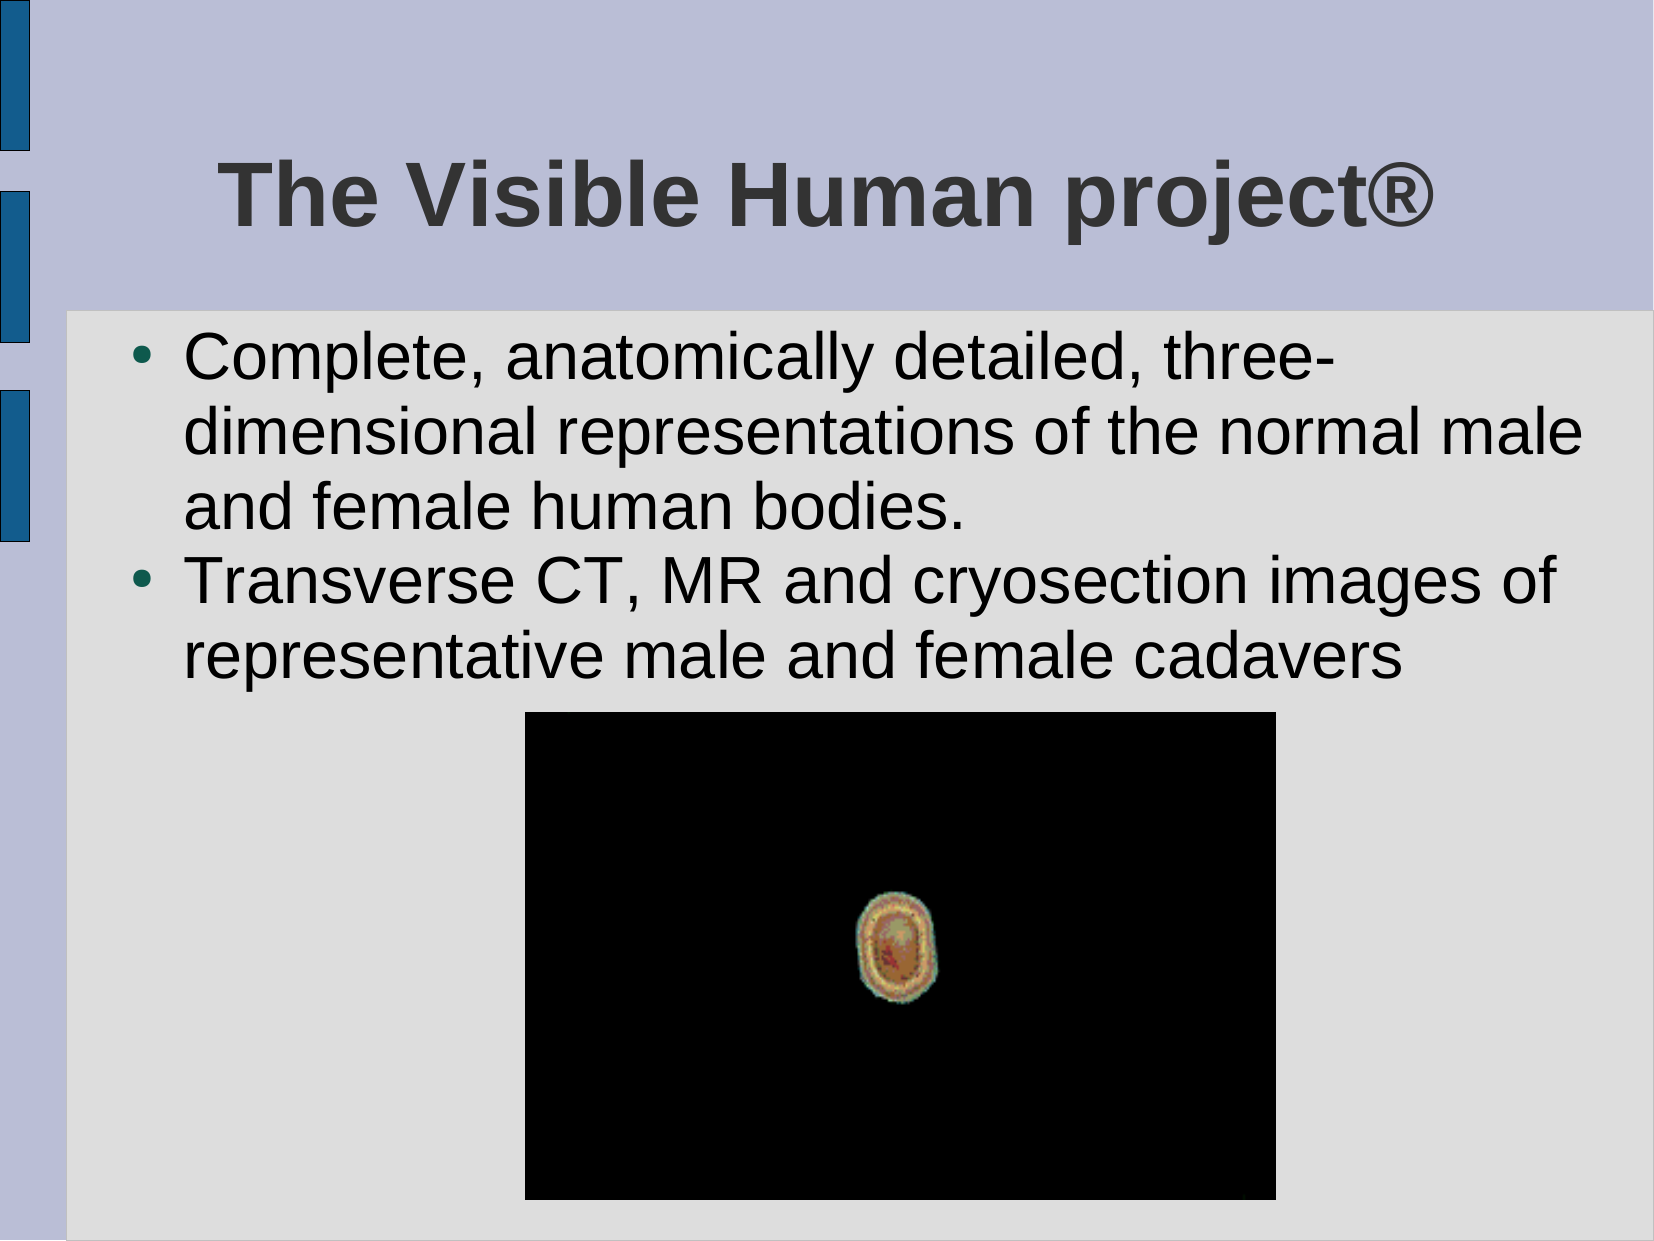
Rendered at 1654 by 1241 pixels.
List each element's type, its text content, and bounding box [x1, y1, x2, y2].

title The Visible Human project® [121, 91, 1534, 299]
list Complete, anatomically detailed, three-dimensional representations of the normal male and female human bodies. Transverse CT, MR and cryosection images of representative male and female cadavers [112, 319, 1613, 1198]
picture [525, 712, 1276, 1201]
